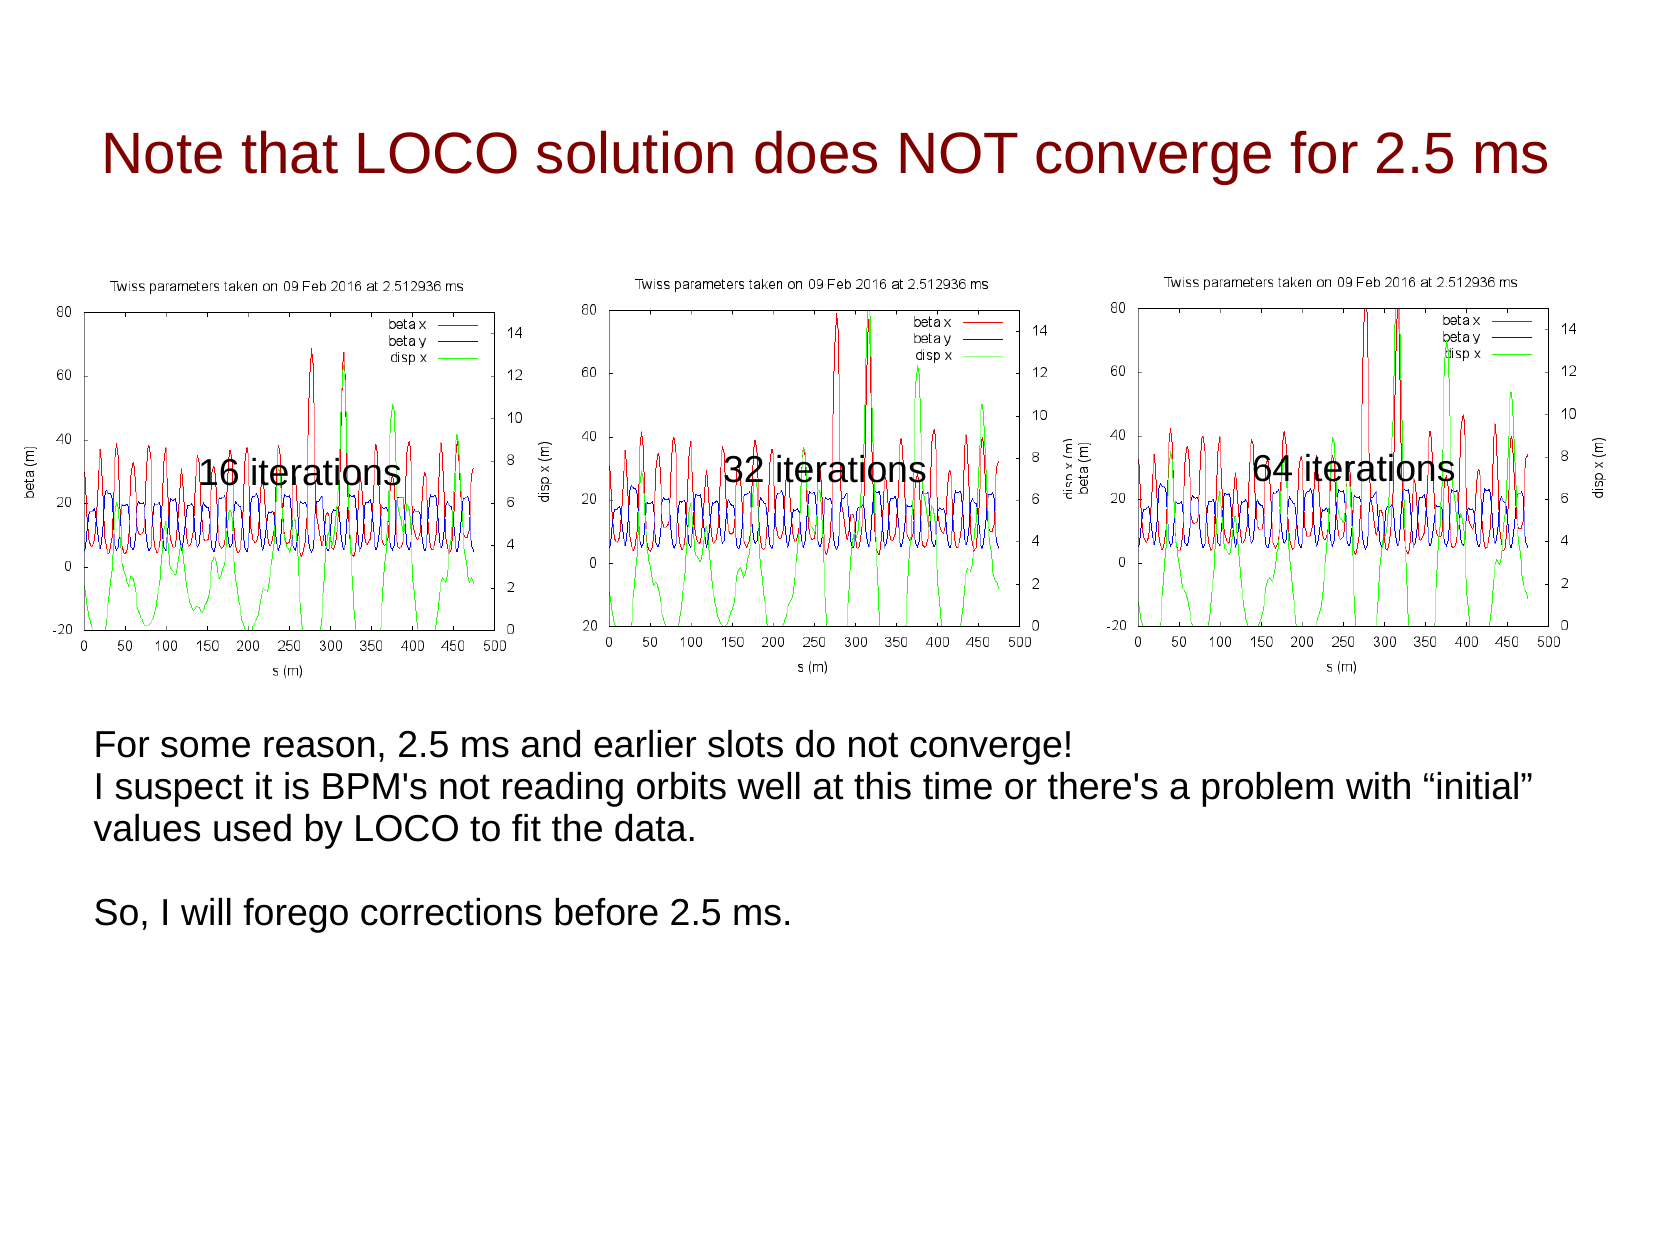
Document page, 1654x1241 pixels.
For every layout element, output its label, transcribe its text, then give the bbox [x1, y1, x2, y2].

picture [18, 258, 1636, 683]
text_box For some reason, 2.5 ms and earlier slots do not converge! I suspect it is BPM's not reading orbits well at this time or there's a problem with “initial” values used by LOCO to fit the data. So, I will forego corrections before 2.5 ms. [78, 716, 1606, 941]
title Note that LOCO solution does NOT converge for 2.5 ms [82, 49, 1571, 257]
